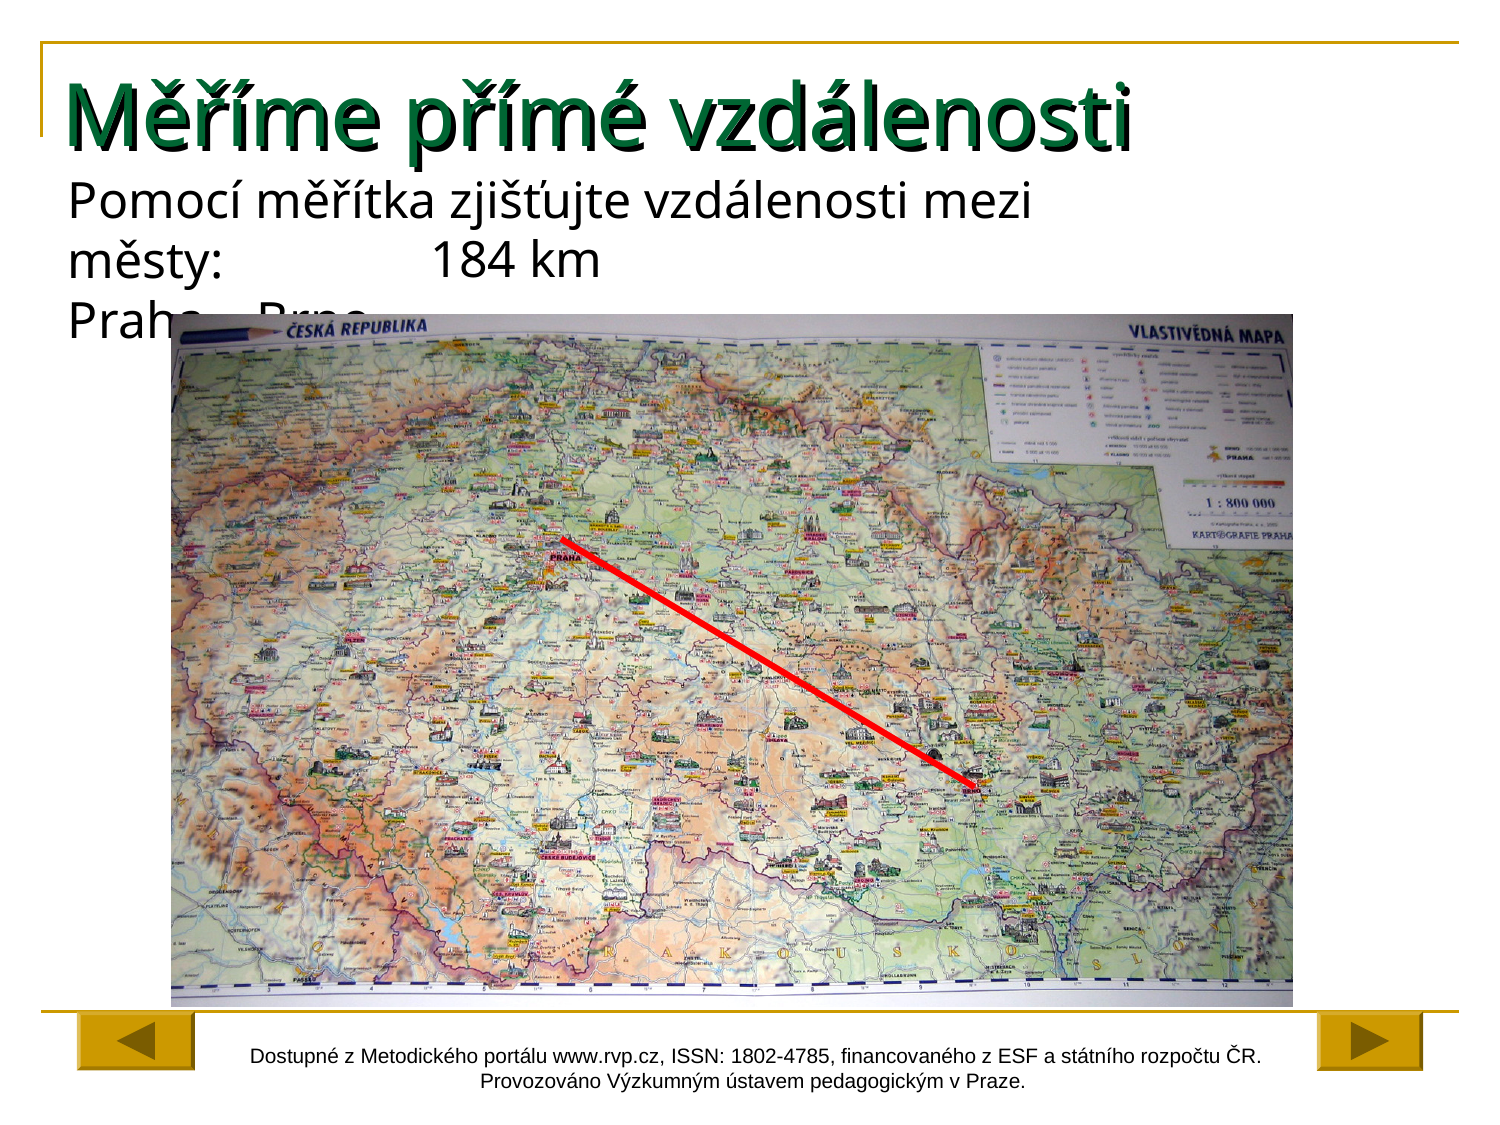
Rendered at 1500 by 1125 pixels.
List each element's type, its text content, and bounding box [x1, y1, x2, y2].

title Měříme přímé vzdálenosti [46, 45, 1254, 197]
picture [171, 314, 1293, 1007]
text_box 184 km [415, 219, 618, 296]
text_box Pomocí měřítka zjišťujte vzdálenosti mezi městy: Praha – Brno [53, 160, 1176, 357]
text_box [78, 1011, 195, 1071]
text_box [1318, 1011, 1424, 1071]
